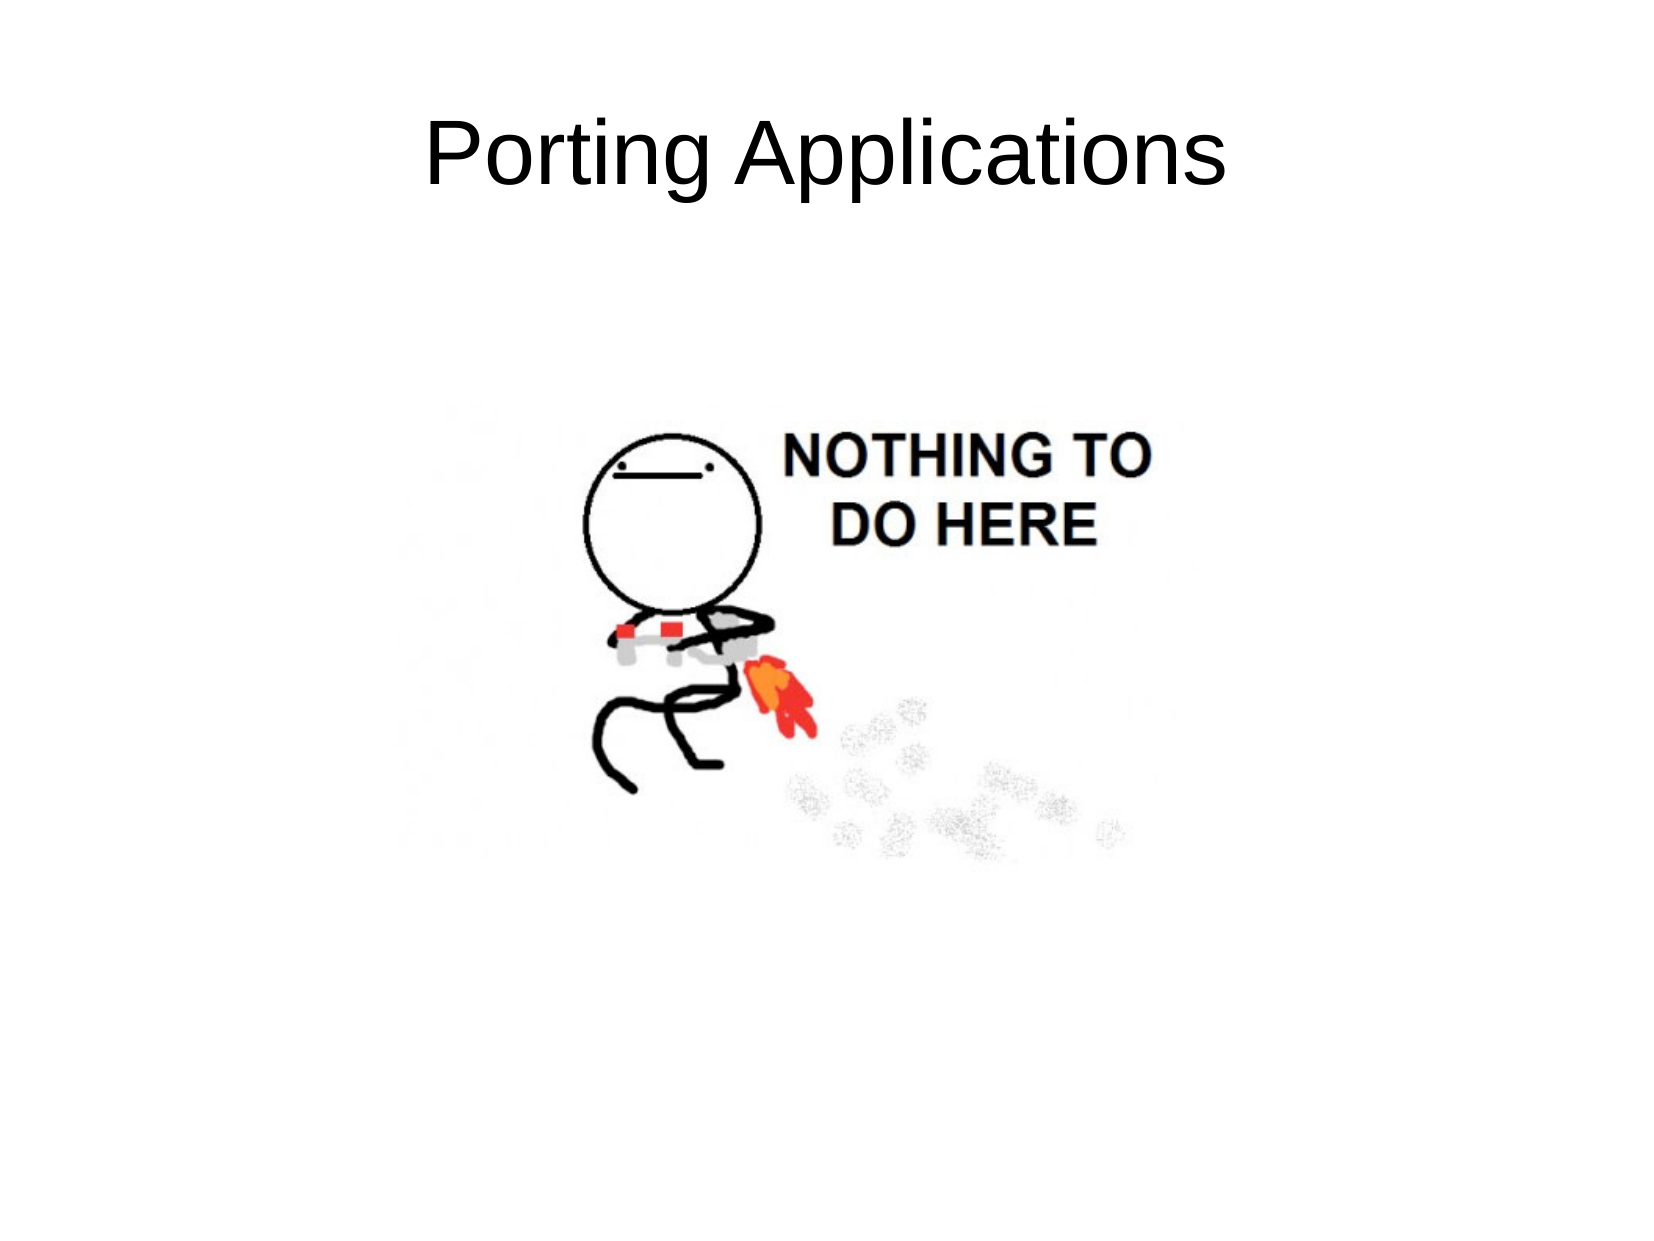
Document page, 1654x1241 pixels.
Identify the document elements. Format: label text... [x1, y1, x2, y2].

title Porting Applications [82, 49, 1571, 257]
picture [395, 296, 1256, 941]
